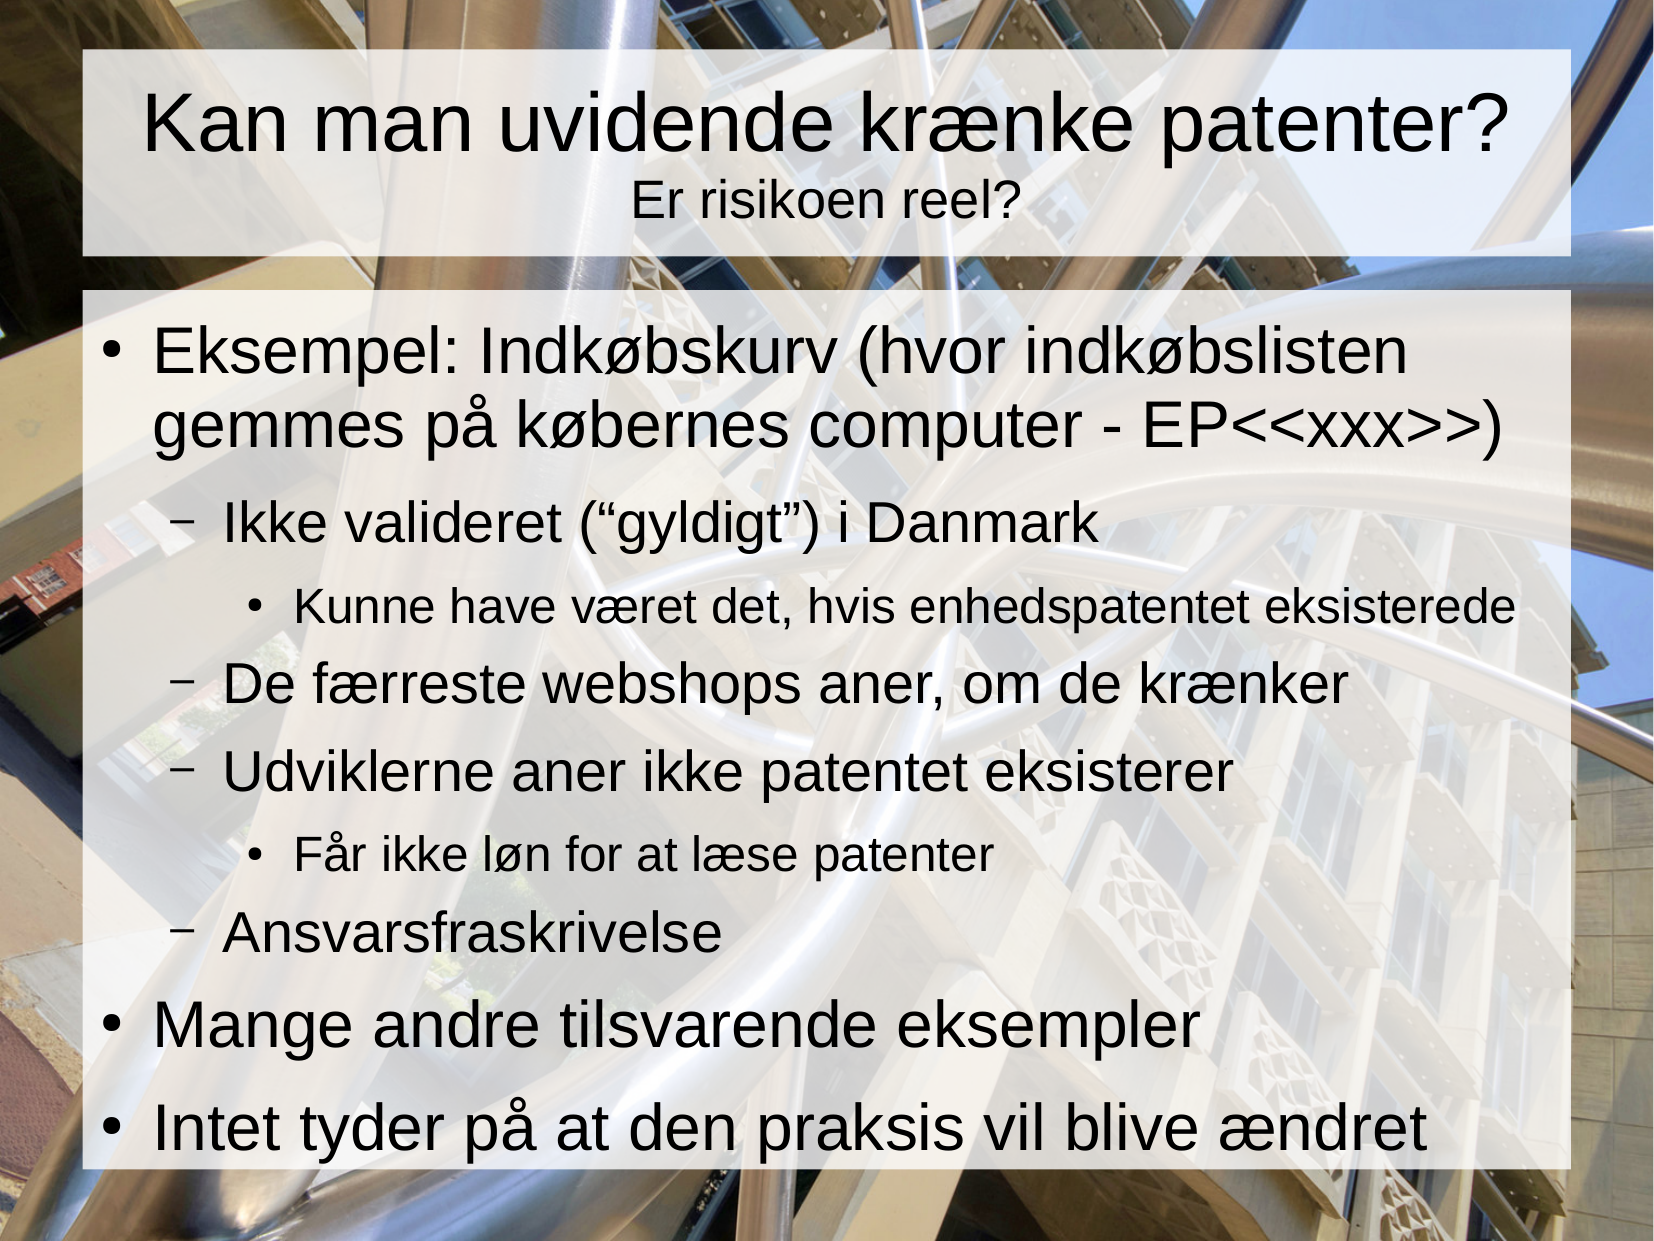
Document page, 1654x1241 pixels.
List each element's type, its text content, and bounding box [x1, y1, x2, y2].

title Kan man uvidende krænke patenter? Er risikoen reel? [82, 49, 1571, 257]
list Eksempel: Indkøbskurv (hvor indkøbslisten gemmes på købernes computer - EP<<xxx>>) Ikke valideret (“gyldigt”) i Danmark Kunne have været det, hvis enhedspatentet eksisterede De færreste webshops aner, om de krænker Udviklerne aner ikke patentet eksisterer Får ikke løn for at læse patenter Ansvarsfraskrivelse Mange andre tilsvarende eksempler Intet tyder på at den praksis vil blive ændret [82, 290, 1571, 1170]
picture [0, 0, 1654, 1241]
